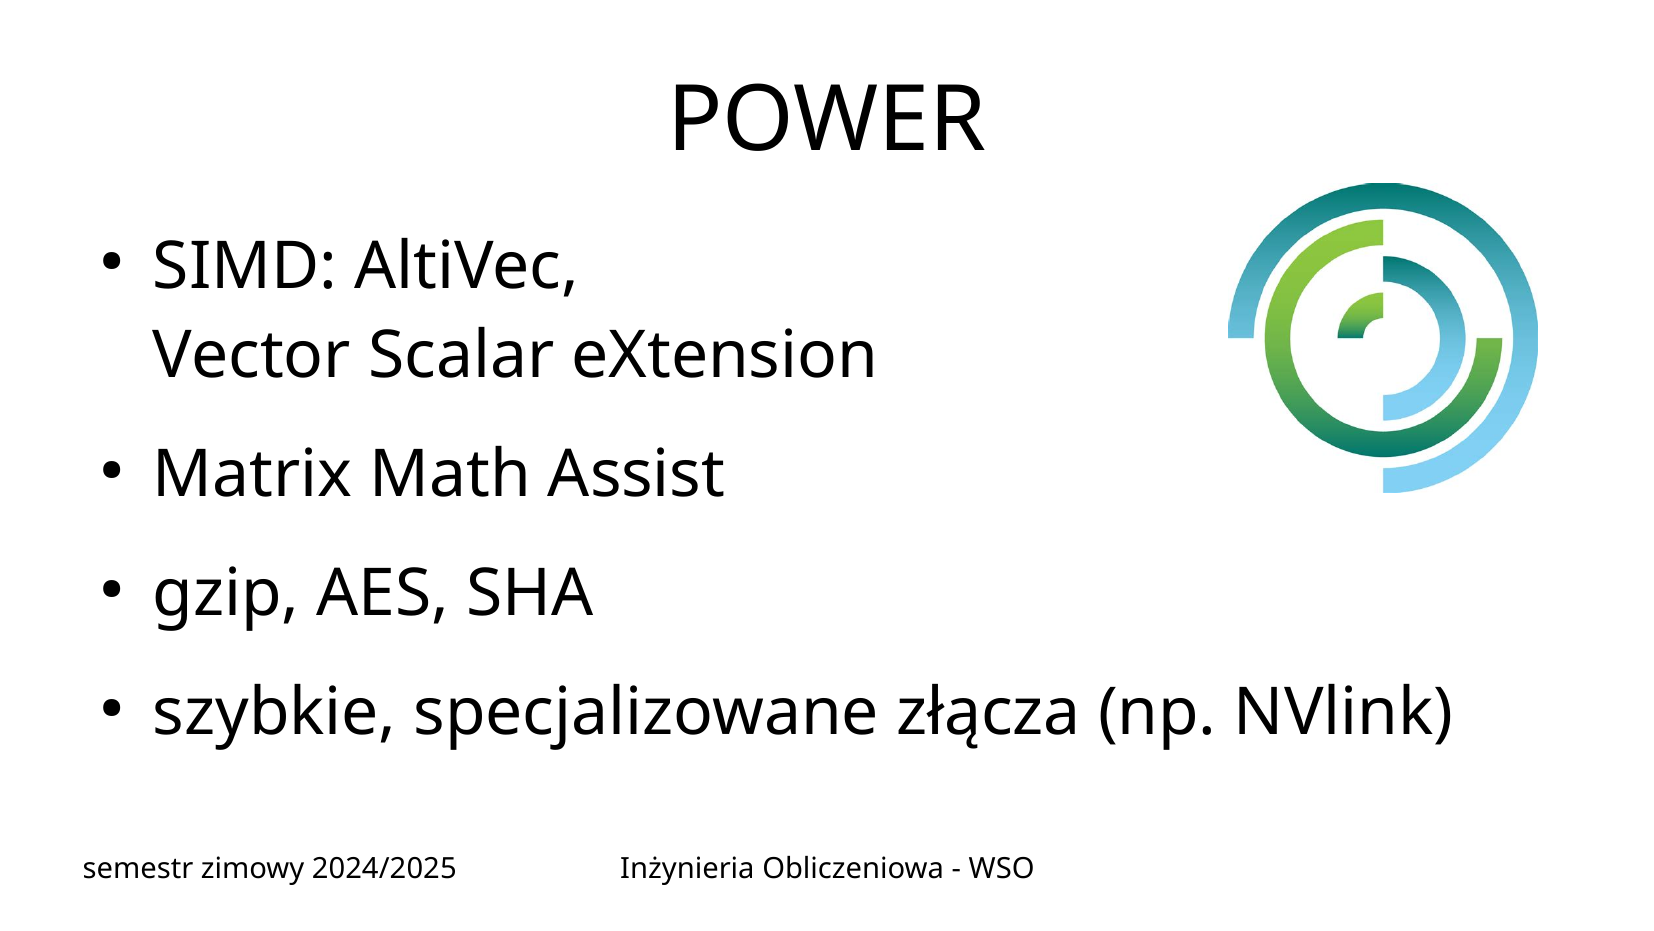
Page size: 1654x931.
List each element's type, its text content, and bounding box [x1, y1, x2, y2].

list SIMD: AltiVec, Vector Scalar eXtension Matrix Math Assist gzip, AES, SHA szybkie, specjalizowane złącza (np. NVlink) [82, 217, 1571, 757]
picture [1228, 183, 1538, 493]
title POWER [82, 37, 1571, 193]
